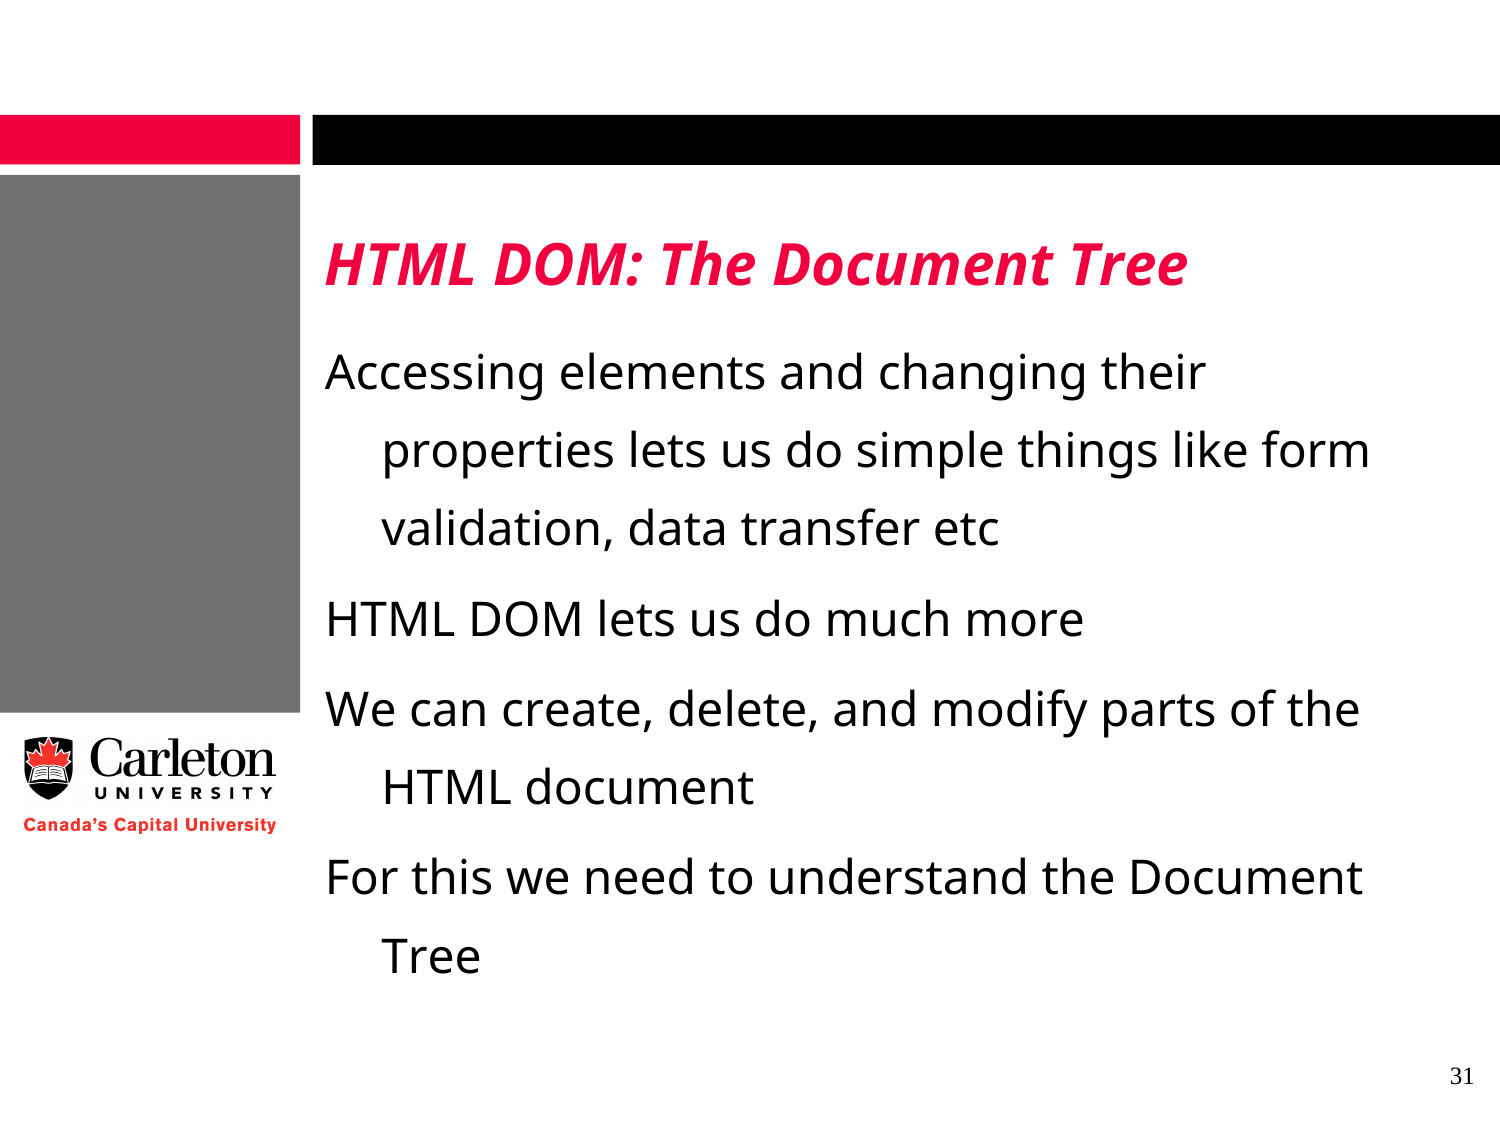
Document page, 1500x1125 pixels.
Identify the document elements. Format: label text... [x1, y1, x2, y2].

list Accessing elements and changing their properties lets us do simple things like form validation, data transfer etc HTML DOM lets us do much more We can create, delete, and modify parts of the HTML document For this we need to understand the Document Tree [324, 324, 1450, 1036]
title HTML DOM: The Document Tree [324, 194, 1450, 324]
picture [24, 737, 276, 834]
